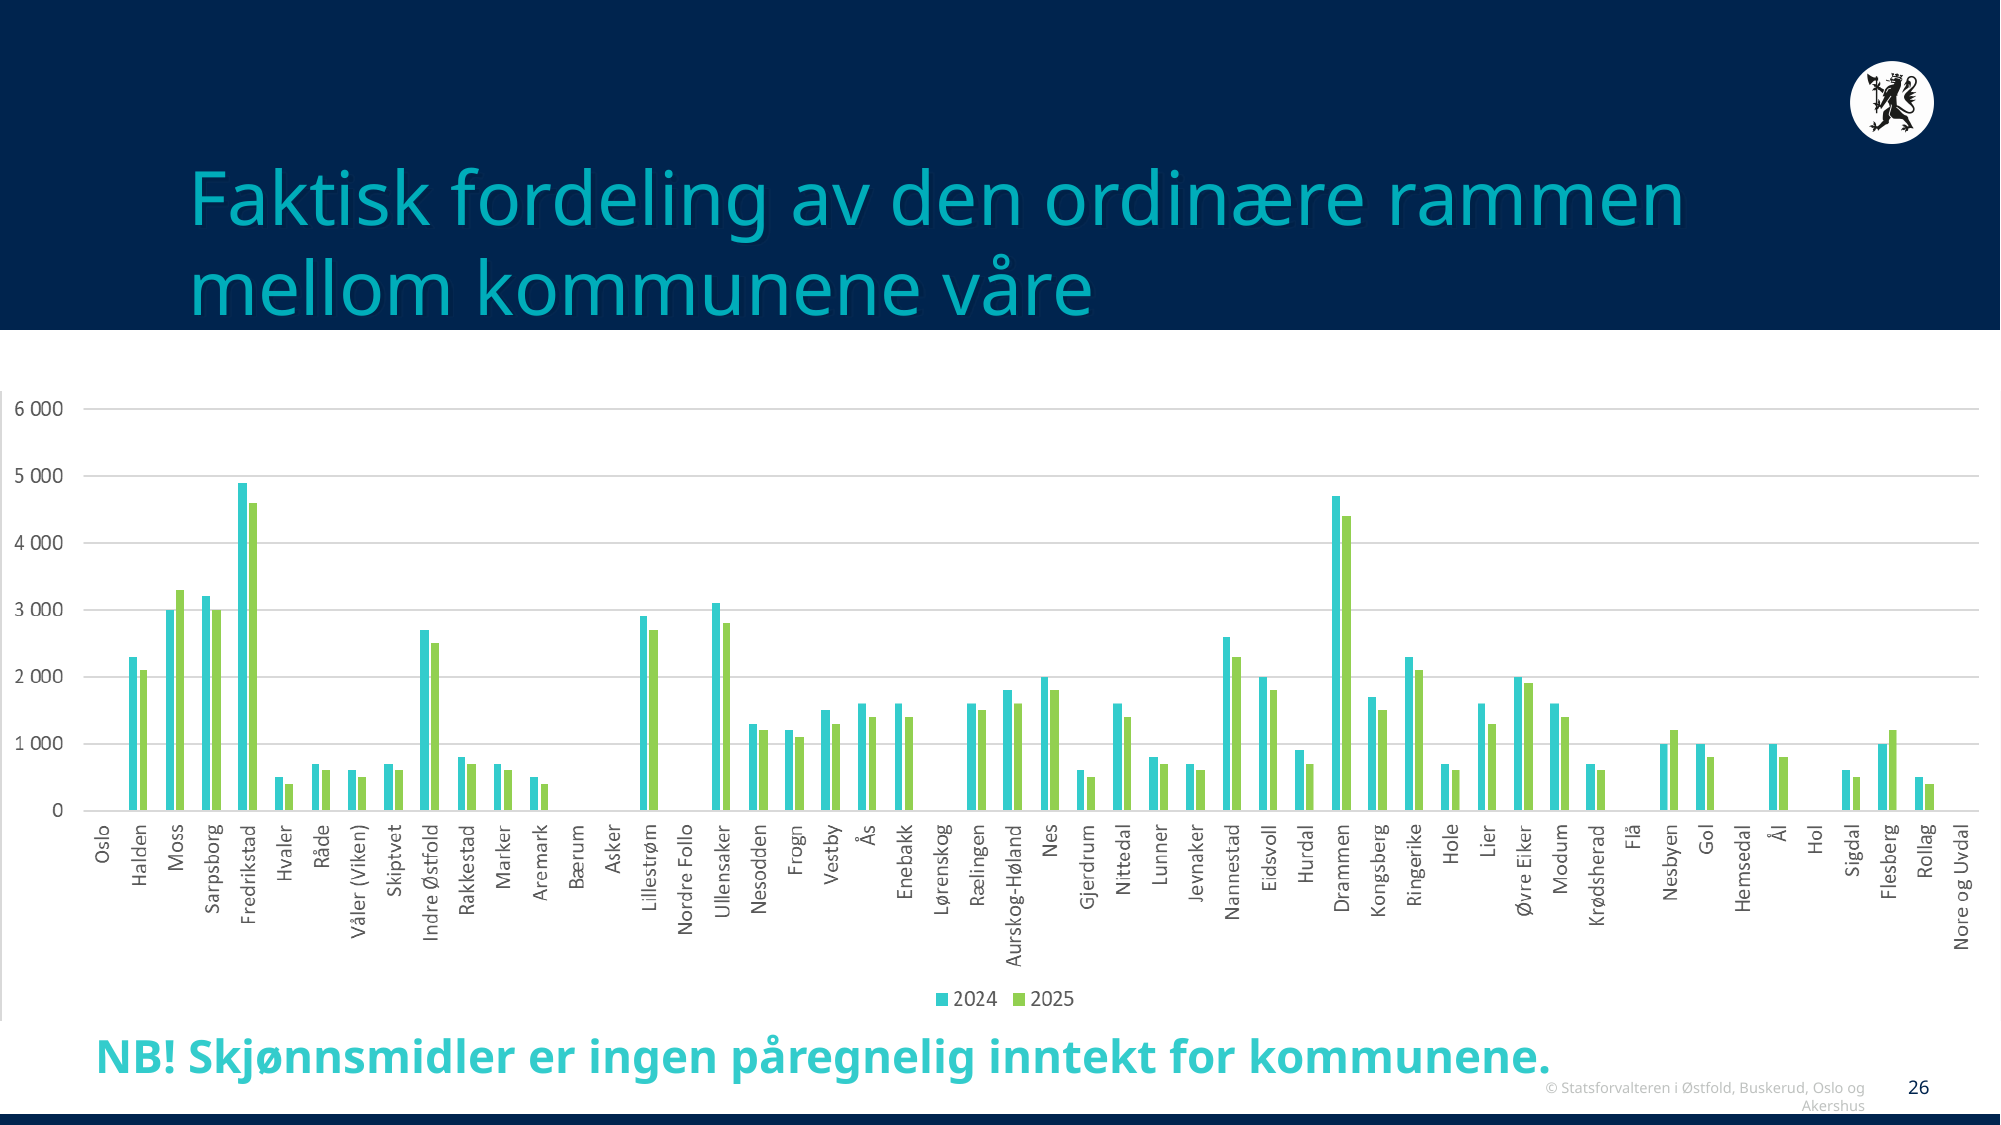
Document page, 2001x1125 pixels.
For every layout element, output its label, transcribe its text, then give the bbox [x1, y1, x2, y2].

picture [0, 391, 2000, 1021]
title Faktisk fordeling av den ordinære rammen mellom kommunene våre [173, 143, 1827, 320]
text_box NB! Skjønnsmidler er ingen påregnelig inntekt for kommunene. [80, 1021, 1793, 1092]
